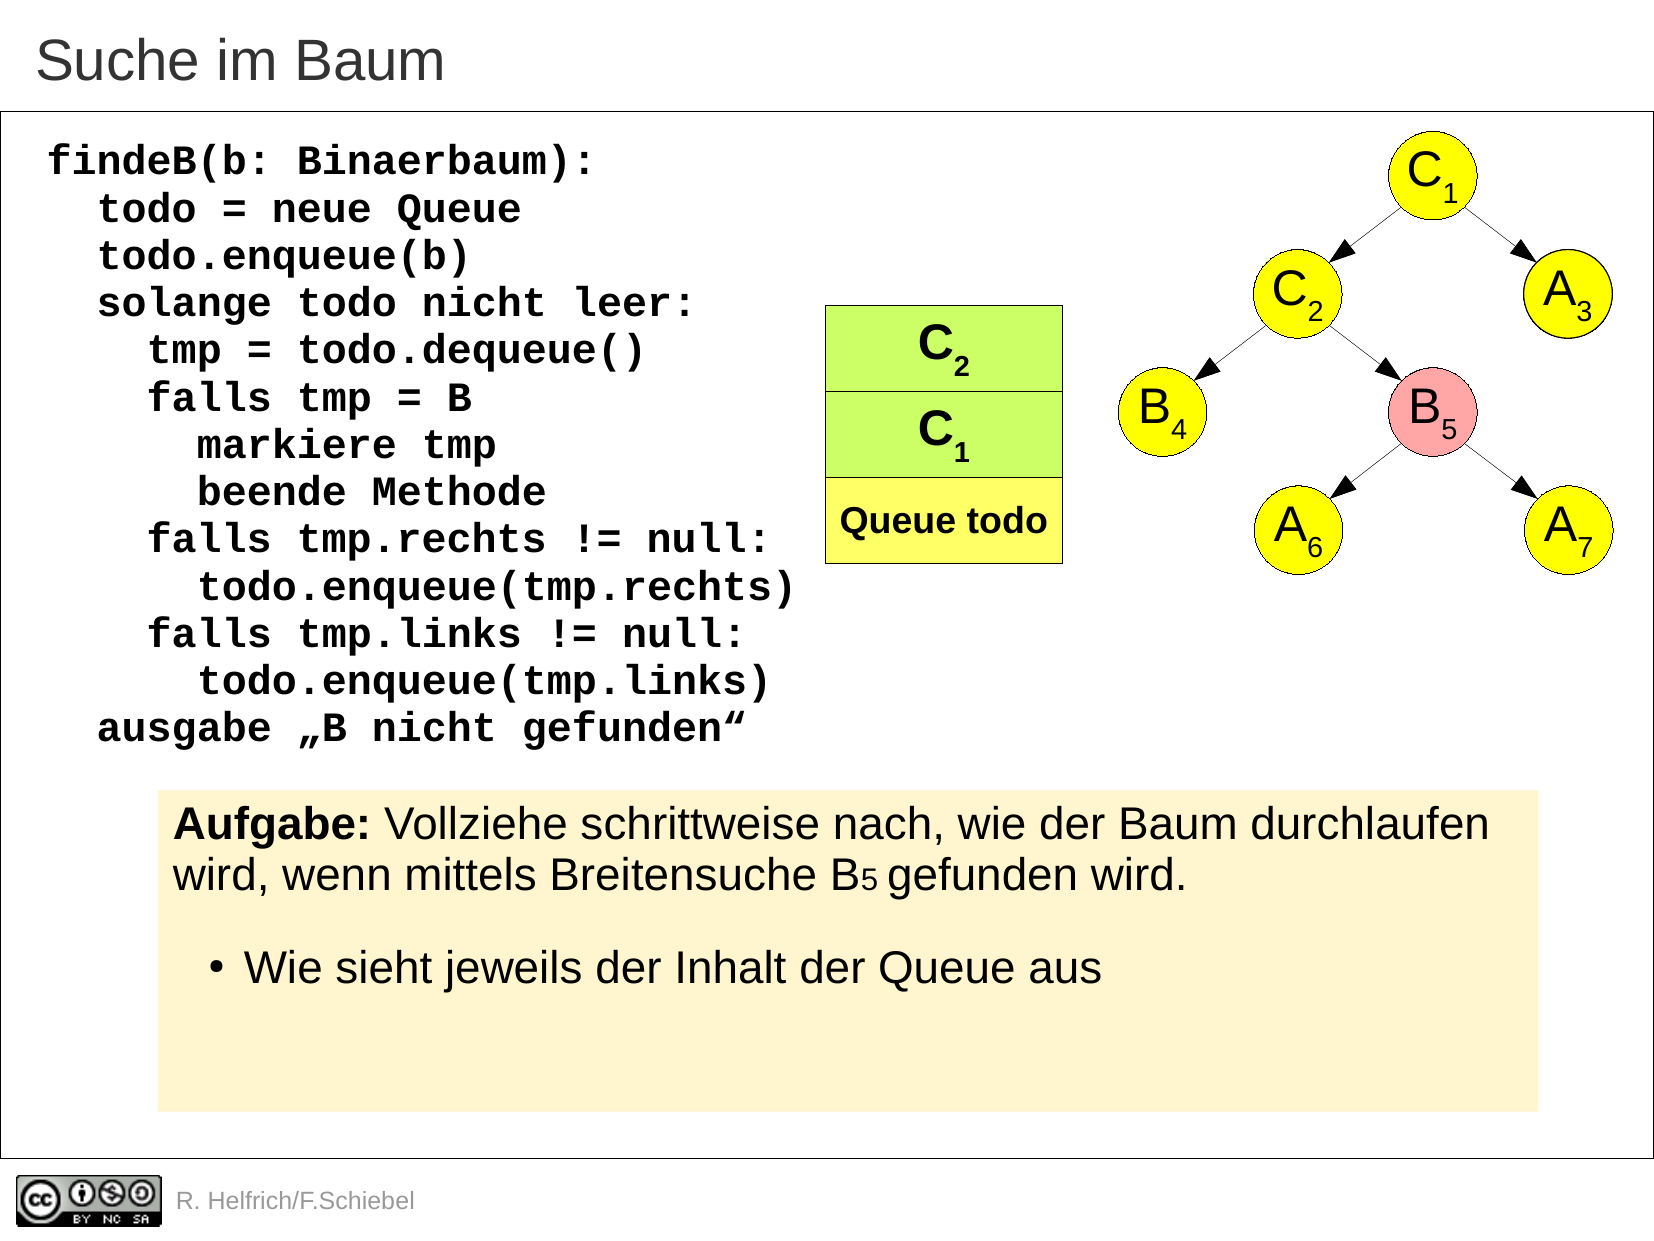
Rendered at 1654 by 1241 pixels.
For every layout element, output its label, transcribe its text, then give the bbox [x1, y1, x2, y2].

text_box A3 [1523, 249, 1613, 339]
text_box Aufgabe: Vollziehe schrittweise nach, wie der Baum durchlaufen wird, wenn mittels Breitensuche B5 gefunden wird. Wie sieht jeweils der Inhalt der Queue aus [158, 790, 1539, 1112]
text_box B4 [1118, 367, 1207, 457]
text_box Queue todo [825, 478, 1063, 564]
text_box C2 [825, 305, 1063, 391]
text_box C1 [825, 391, 1063, 478]
text_box A7 [1524, 485, 1614, 575]
list findeB(b: Binaerbaum): todo = neue Queue todo.enqueue(b) solange todo nicht leer: tmp = todo.dequeue() falls tmp = B markiere tmp beende Methode falls tmp.rechts != null: todo.enqueue(tmp.rechts) falls tmp.links != null: todo.enqueue(tmp.links) ausgabe „B nicht gefunden“ [46, 140, 861, 769]
text_box A6 [1254, 485, 1343, 575]
picture [16, 1175, 162, 1227]
title Suche im Baum [35, 22, 1636, 100]
text_box C2 [1253, 249, 1343, 339]
text_box B5 [1388, 367, 1478, 457]
text_box C1 [1388, 131, 1478, 220]
